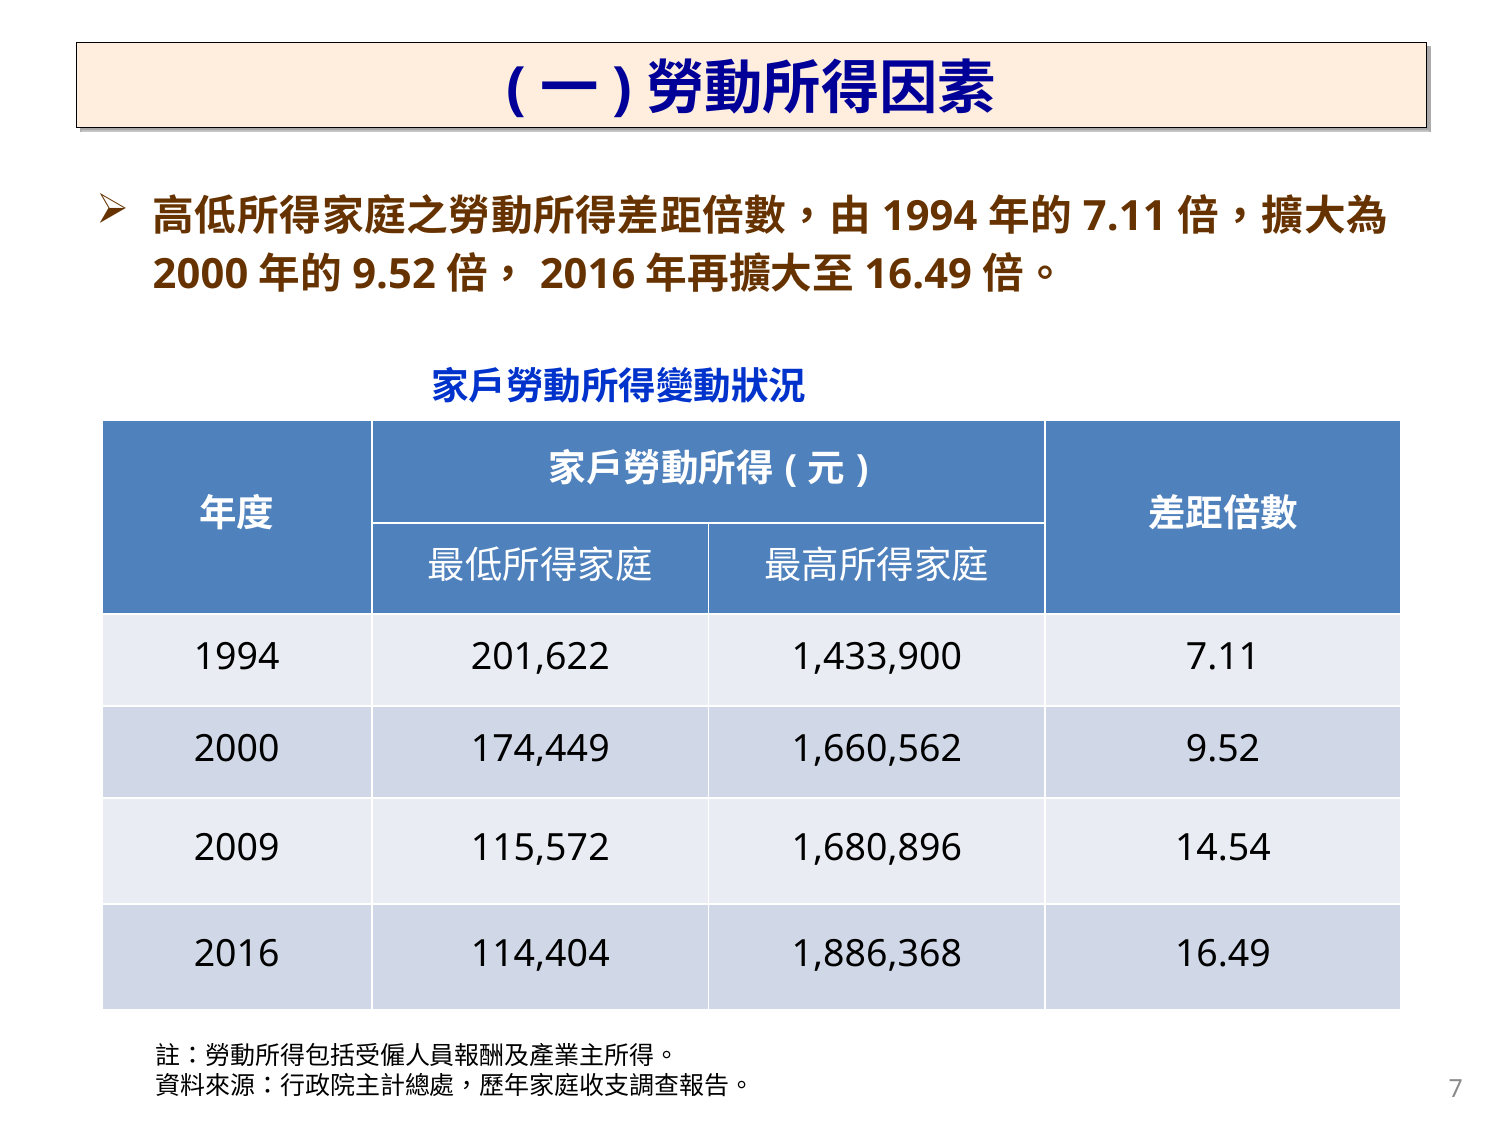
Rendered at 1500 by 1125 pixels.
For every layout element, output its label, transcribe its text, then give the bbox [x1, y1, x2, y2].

table_cell 114,404 [373, 905, 708, 1009]
table_header 年度 [103, 421, 371, 613]
table_header 差距倍數 [1046, 421, 1400, 613]
table_cell 174,449 [373, 707, 708, 797]
table_cell 115,572 [373, 799, 708, 903]
table_cell 14.54 [1046, 799, 1400, 903]
table_cell 1,433,900 [709, 615, 1044, 705]
table_cell 最高所得家庭 [709, 524, 1044, 613]
text_box 家戶勞動所得變動狀況 [217, 355, 1171, 415]
text_box 註：勞動所得包括受僱人員報酬及產業主所得。 資料來源：行政院主計總處，歷年家庭收支調查報告。 [140, 1032, 771, 1107]
slide_number <編號> [1128, 1059, 1478, 1120]
table_cell 2009 [103, 799, 371, 903]
table_cell 7.11 [1046, 615, 1400, 705]
table_cell 201,622 [373, 615, 708, 705]
table_cell 最低所得家庭 [373, 524, 708, 613]
table_cell 1,680,896 [709, 799, 1044, 903]
table_header 家戶勞動所得(元) [373, 421, 1044, 522]
table_cell 16.49 [1046, 905, 1400, 1009]
table_cell 1,660,562 [709, 707, 1044, 797]
text_box 高低所得家庭之勞動所得差距倍數，由1994年的7.11倍，擴大為2000年的9.52倍，2016年再擴大至16.49倍。 [81, 172, 1414, 362]
table_cell 2000 [103, 707, 371, 797]
table_cell 1994 [103, 615, 371, 705]
table_cell 9.52 [1046, 707, 1400, 797]
table_cell 1,886,368 [709, 905, 1044, 1009]
table_cell 2016 [103, 905, 371, 1009]
text_box (一)勞動所得因素 [76, 42, 1427, 128]
